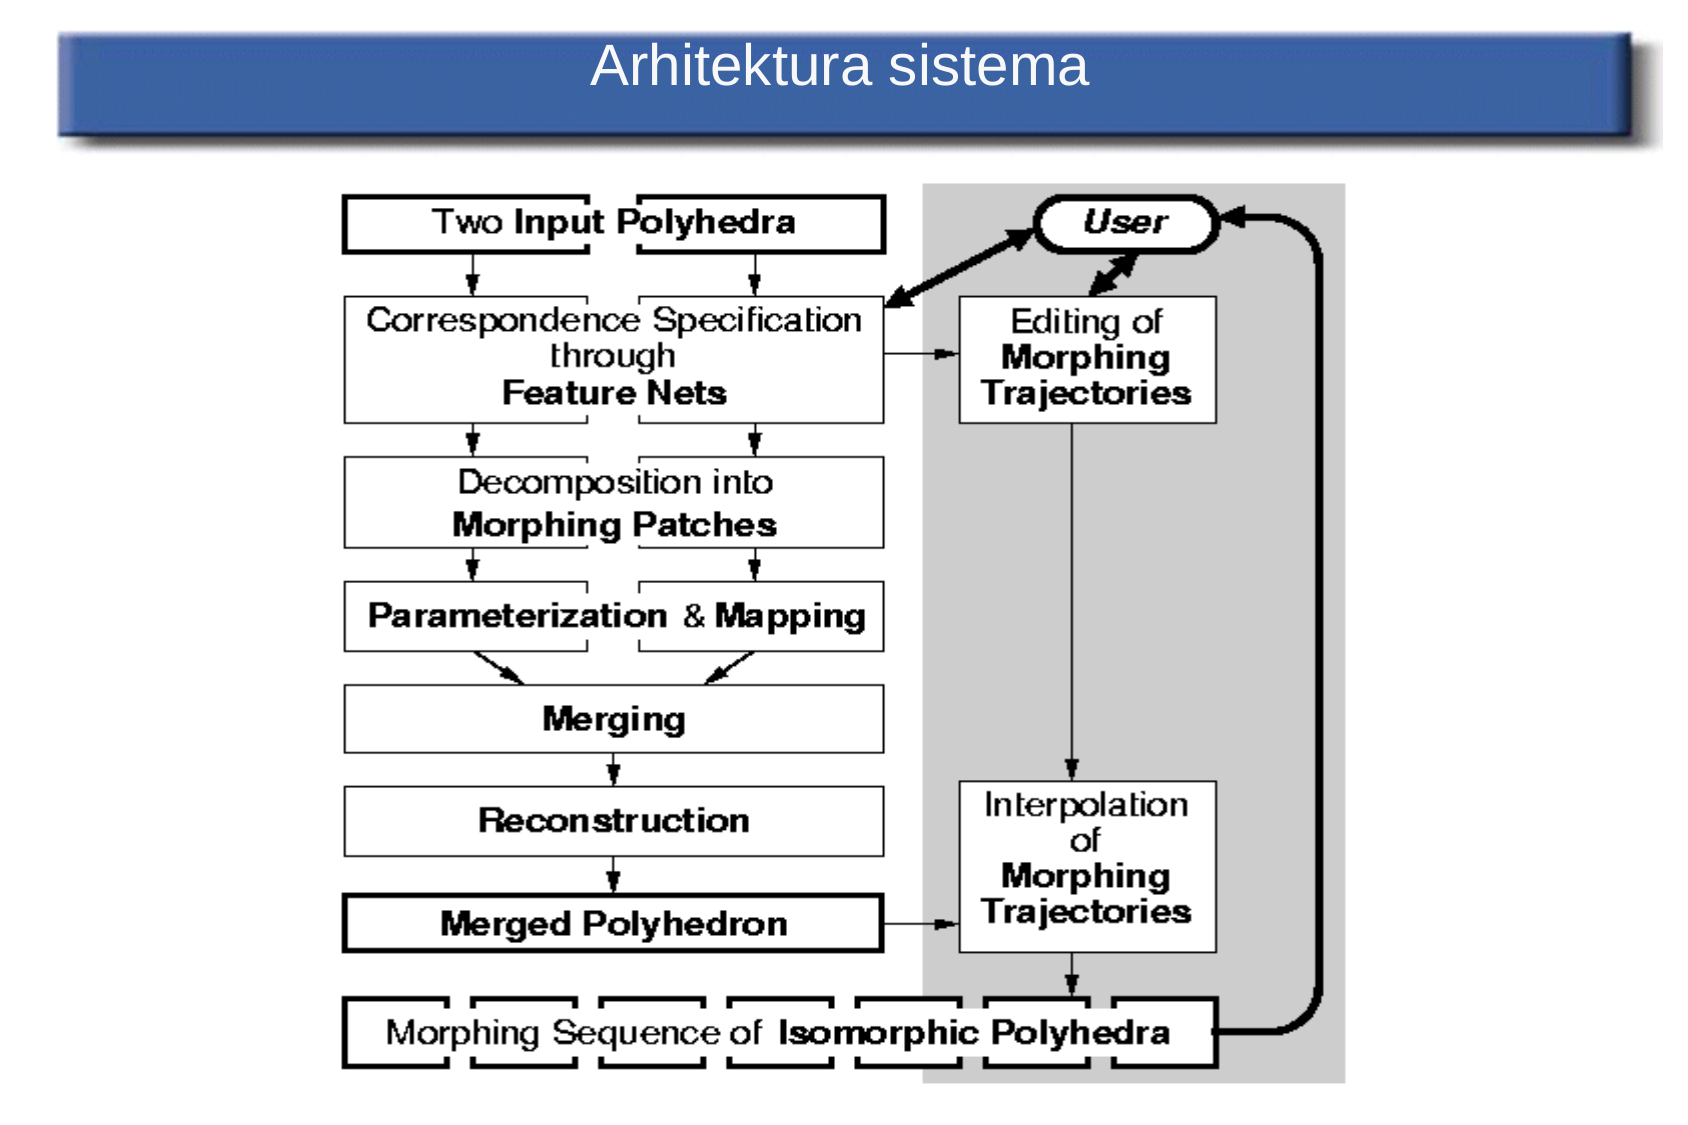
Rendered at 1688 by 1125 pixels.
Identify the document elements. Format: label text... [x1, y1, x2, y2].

title Arhitektura sistema [188, 19, 1509, 105]
picture [182, 166, 1470, 1098]
picture [56, 29, 1663, 156]
